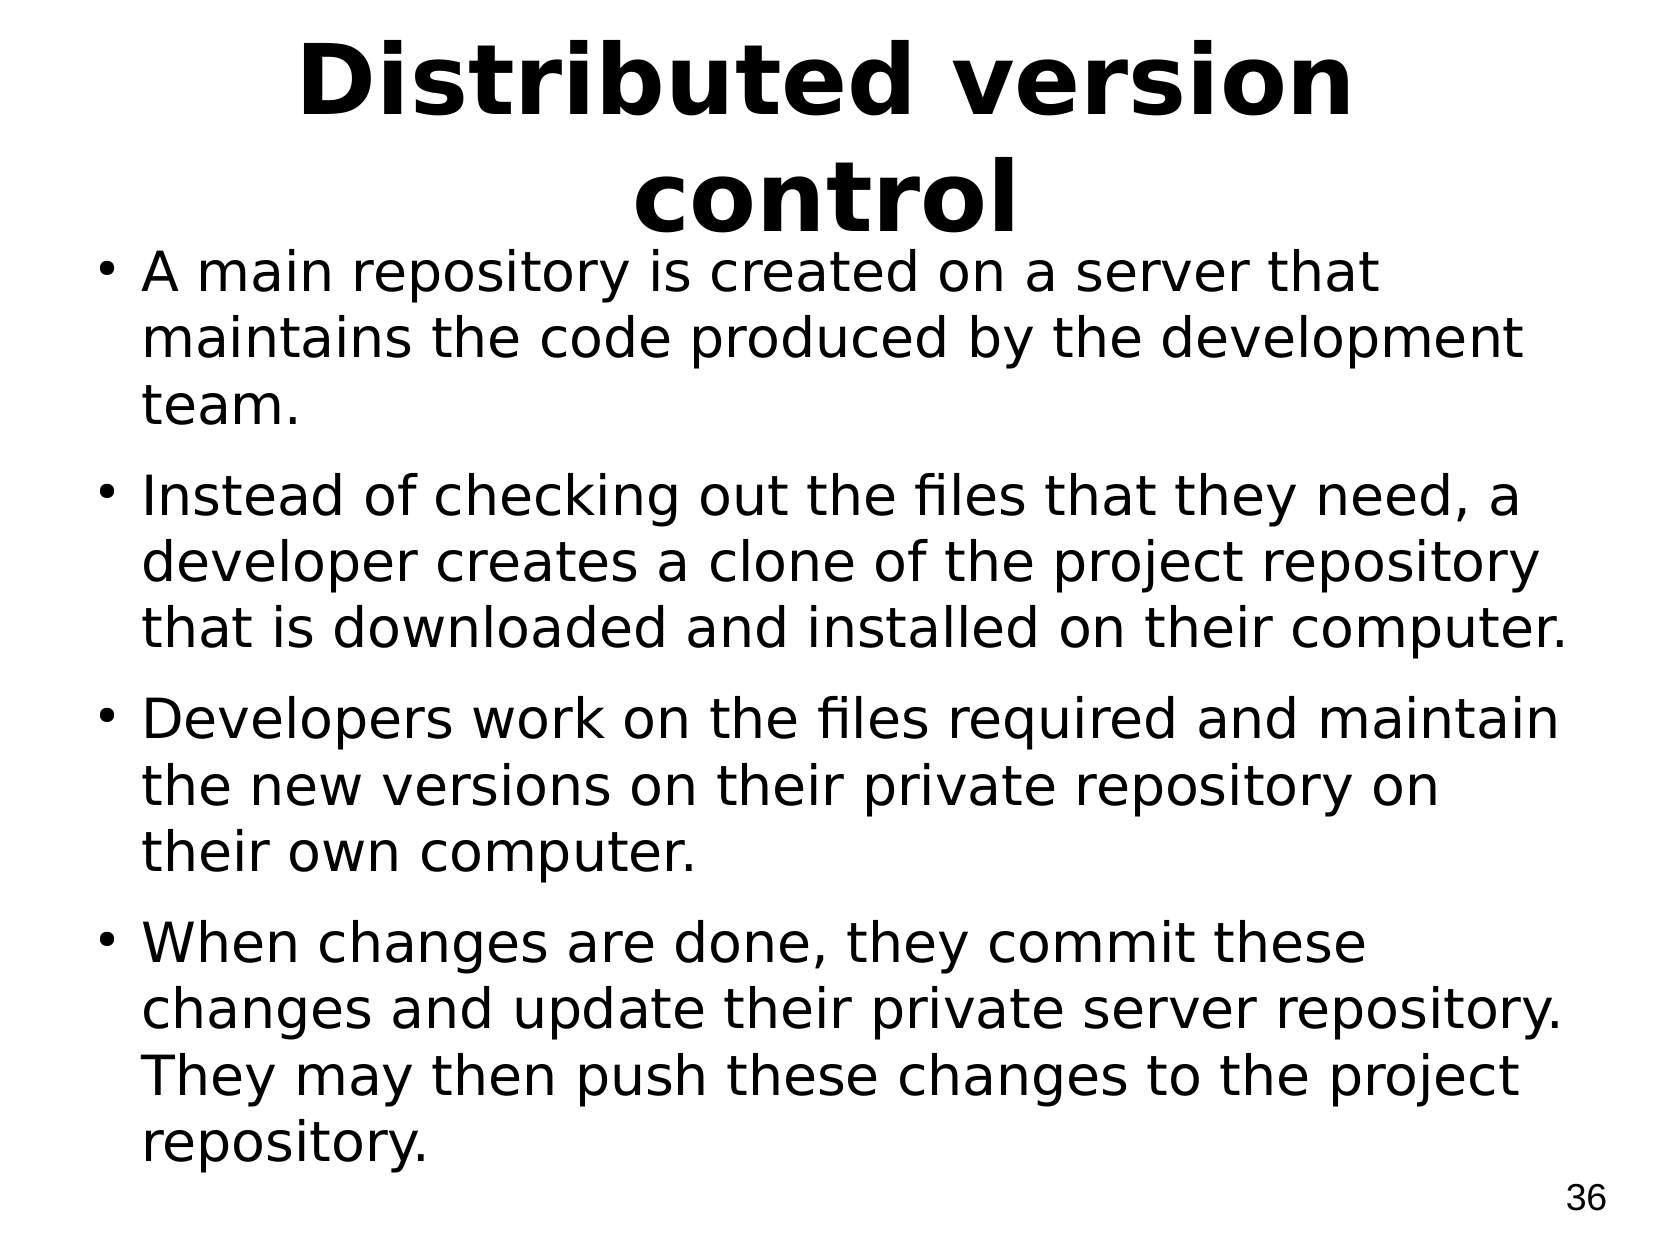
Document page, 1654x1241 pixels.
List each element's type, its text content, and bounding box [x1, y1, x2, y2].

title Distributed version control [82, 61, 1571, 207]
list A main repository is created on a server that maintains the code produced by the development team. Instead of checking out the files that they need, a developer creates a clone of the project repository that is downloaded and installed on their computer. Developers work on the files required and maintain the new versions on their private repository on their own computer. When changes are done, they commit these changes and update their private server repository. They may then push these changes to the project repository. [82, 236, 1571, 1205]
